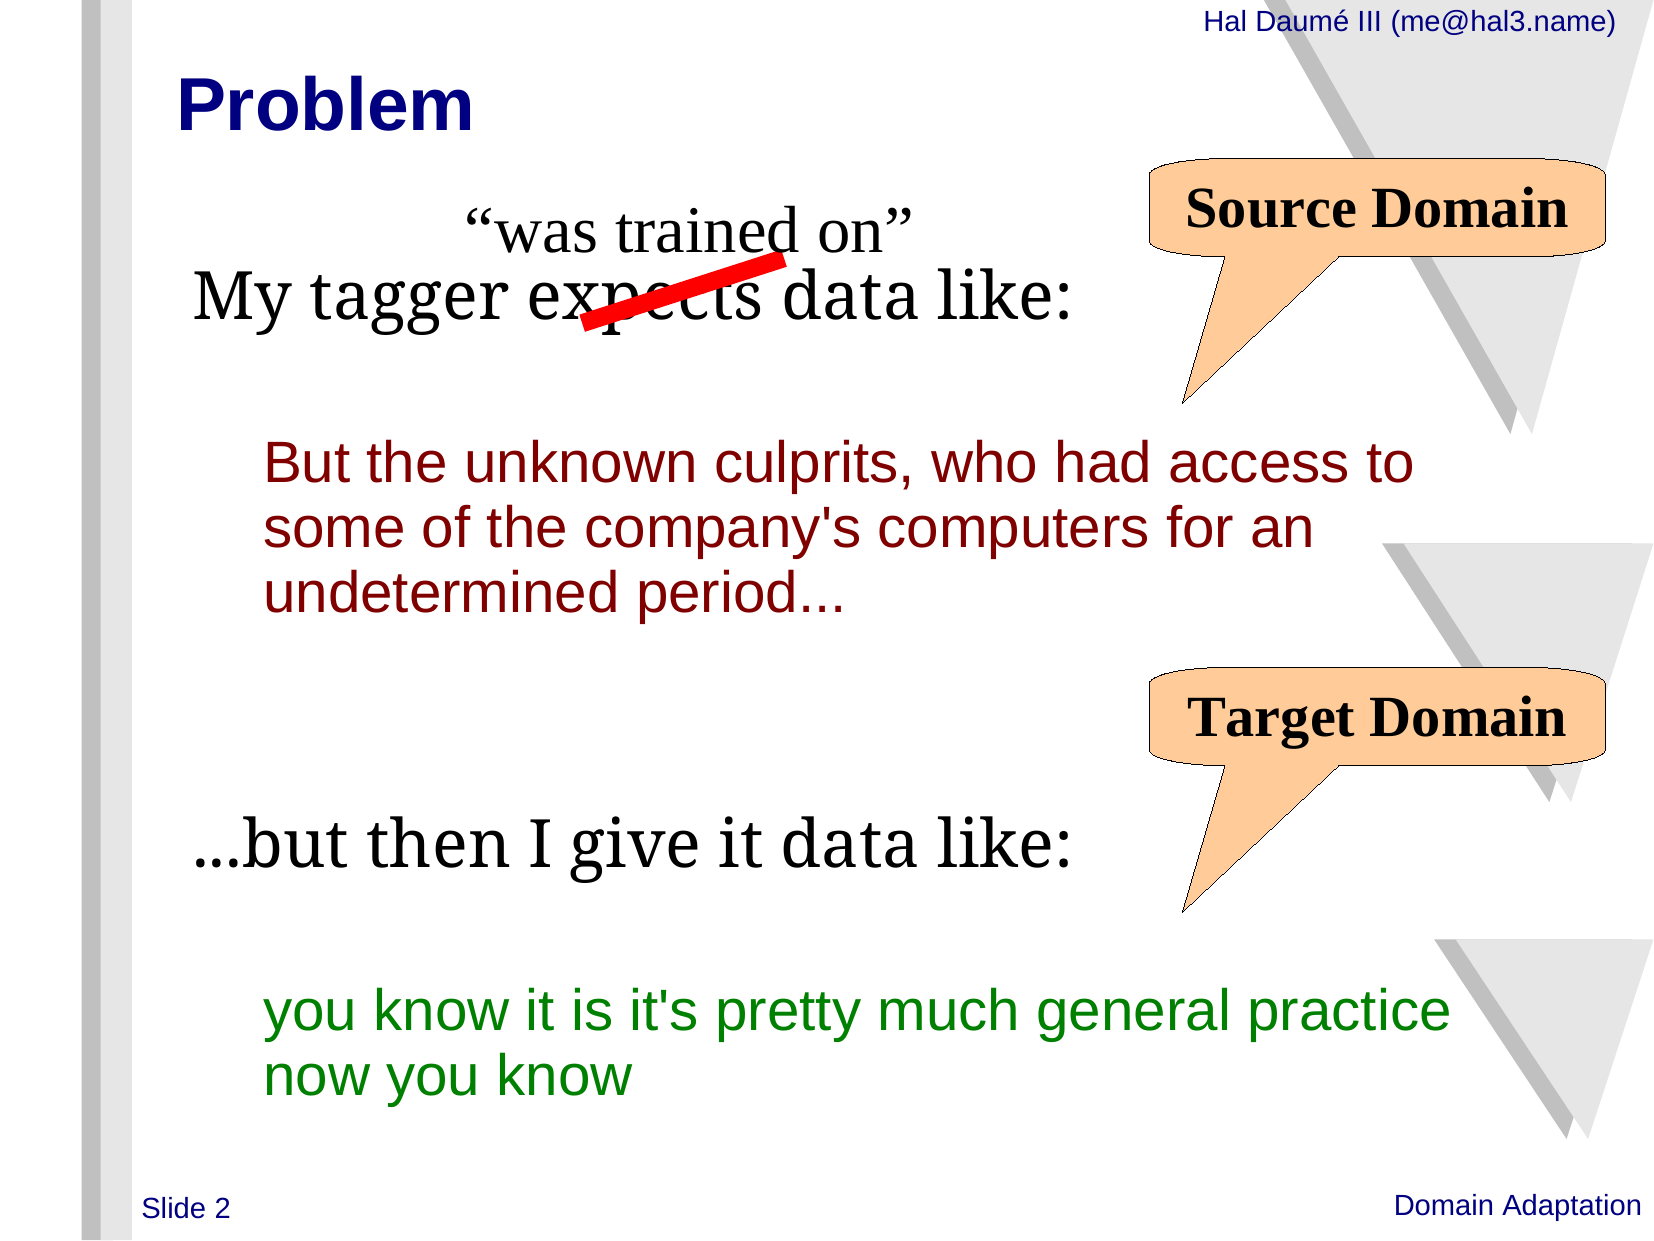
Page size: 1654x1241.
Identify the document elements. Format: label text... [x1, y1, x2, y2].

text_box “was trained on” [464, 193, 915, 268]
title Problem [176, 44, 1509, 166]
list My tagger expects data like: But the unknown culprits, who had access to some of the company's computers for an undetermined period... ...but then I give it data like: you know it is it's pretty much general practice now you know [180, 247, 1512, 1186]
text_box Source Domain [1149, 158, 1606, 404]
text_box Target Domain [1149, 667, 1606, 913]
